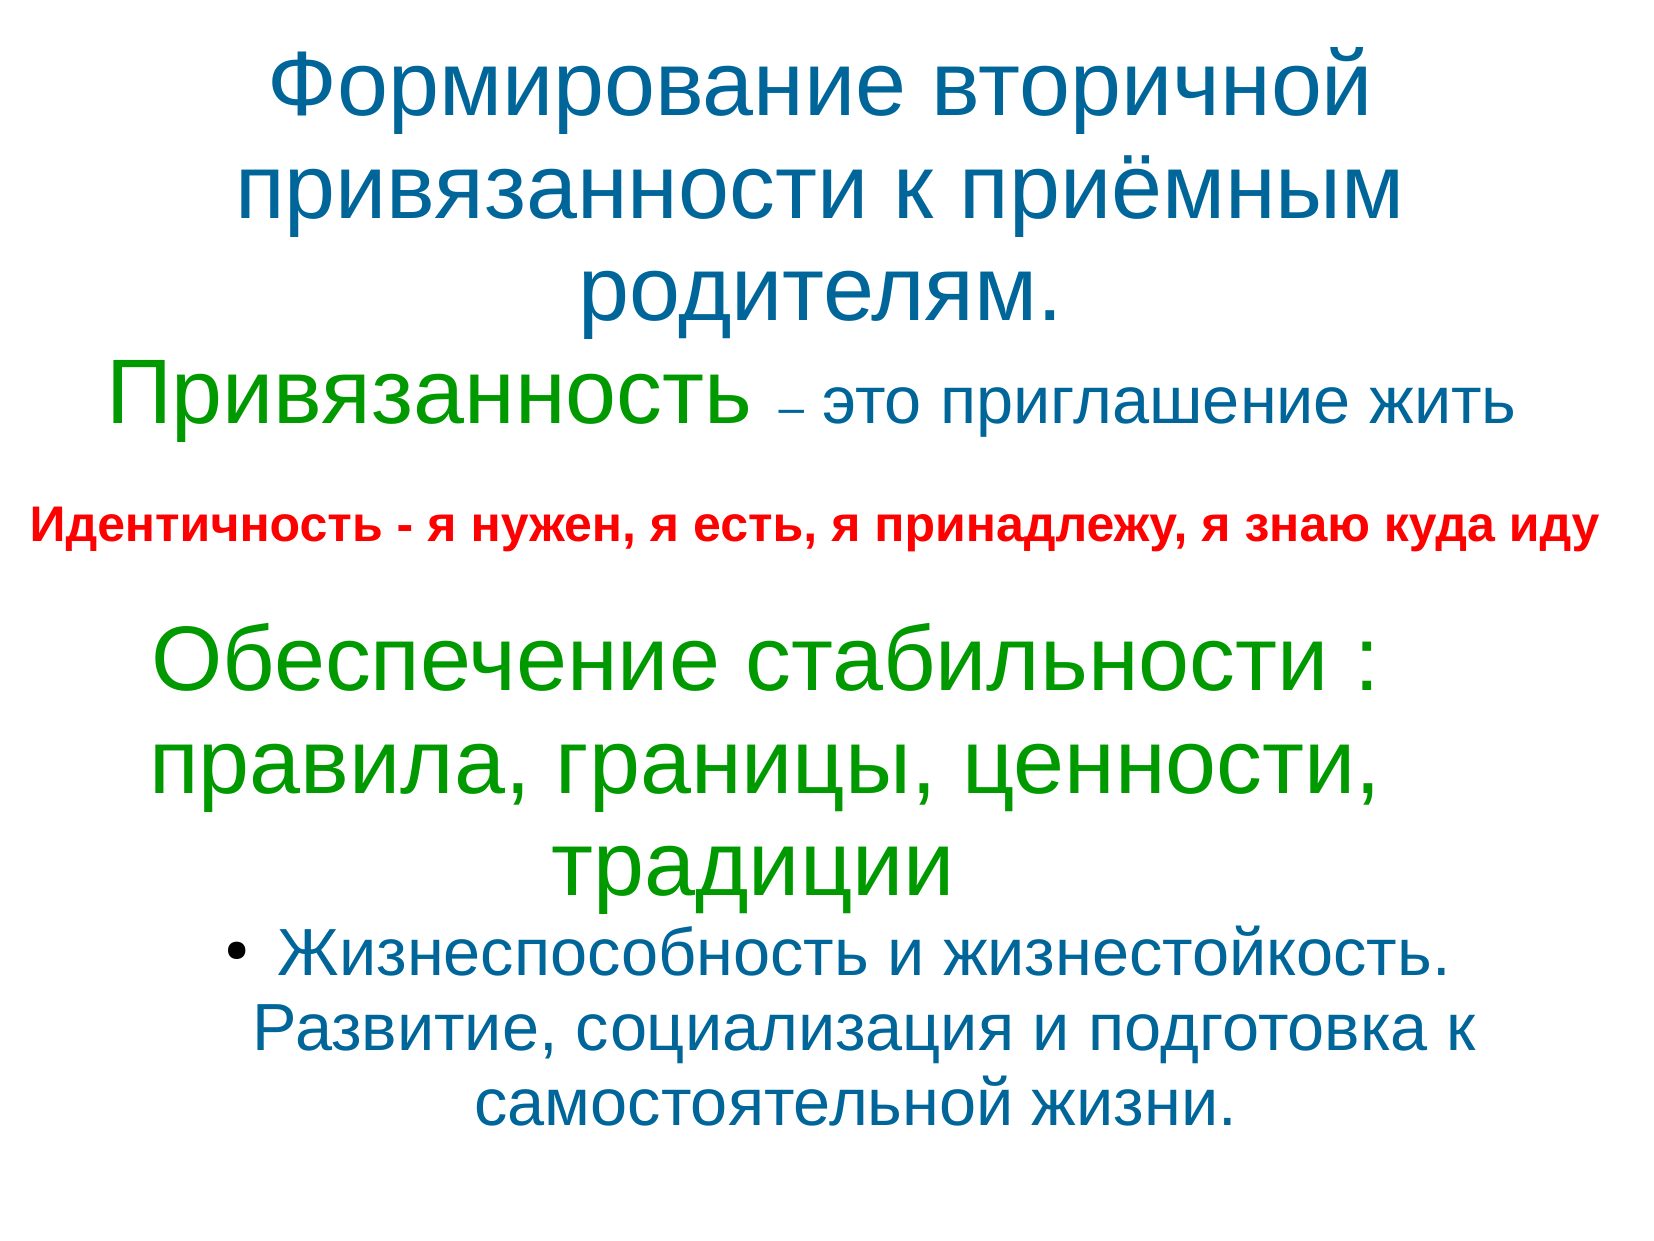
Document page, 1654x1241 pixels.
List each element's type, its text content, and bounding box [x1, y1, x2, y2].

title Формирование вторичной привязанности к приёмным родителям. Привязанность – это приглашение жить [76, 32, 1565, 392]
text_box Обеспечение стабильности : правила, границы, ценности, традиции [144, 607, 1388, 915]
list Идентичность - я нужен, я есть, я принадлежу, я знаю куда иду [29, 392, 1625, 1211]
text_box Жизнеспособность и жизнестойкость. Развитие, социализация и подготовка к самостоятельной жизни. [64, 915, 1595, 1184]
